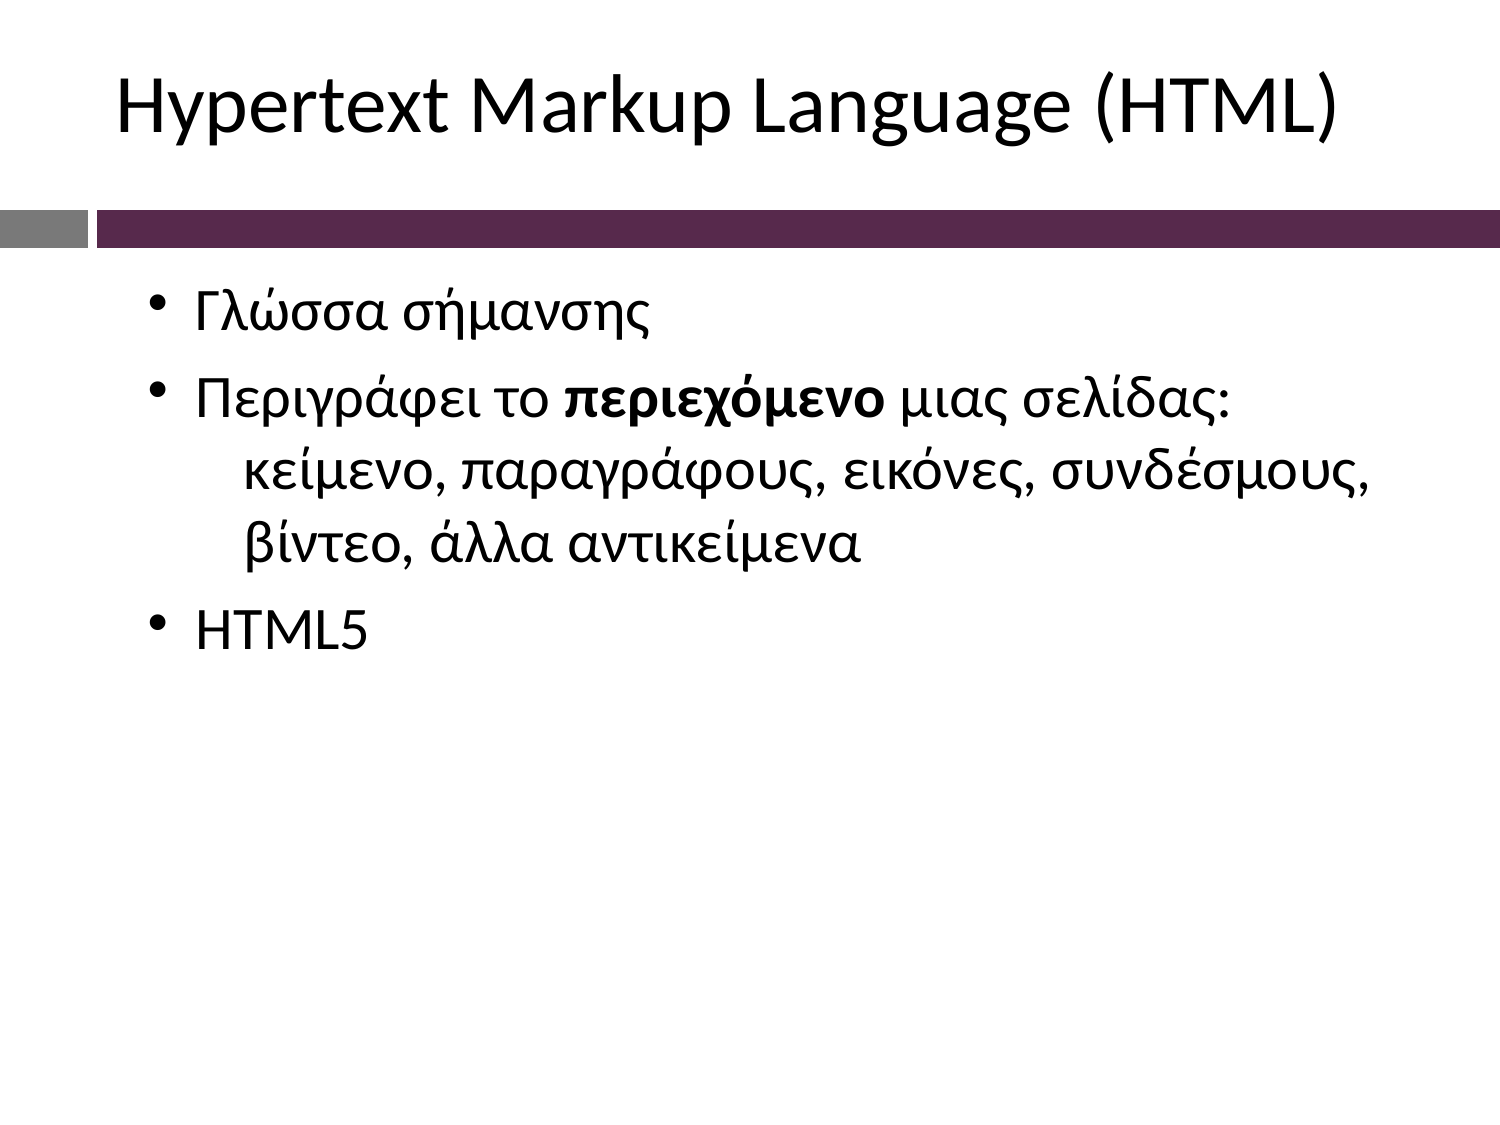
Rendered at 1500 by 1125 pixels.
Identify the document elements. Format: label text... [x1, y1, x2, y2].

list Γλώσσα σήμανσης Περιγράφει το περιεχόμενο μιας σελίδας: κείμενο, παραγράφους, εικόνες, συνδέσμους, βίντεο, άλλα αντικείμενα HTML5 [100, 262, 1438, 1000]
title Hypertext Markup Language (HTML) [100, 19, 1438, 182]
